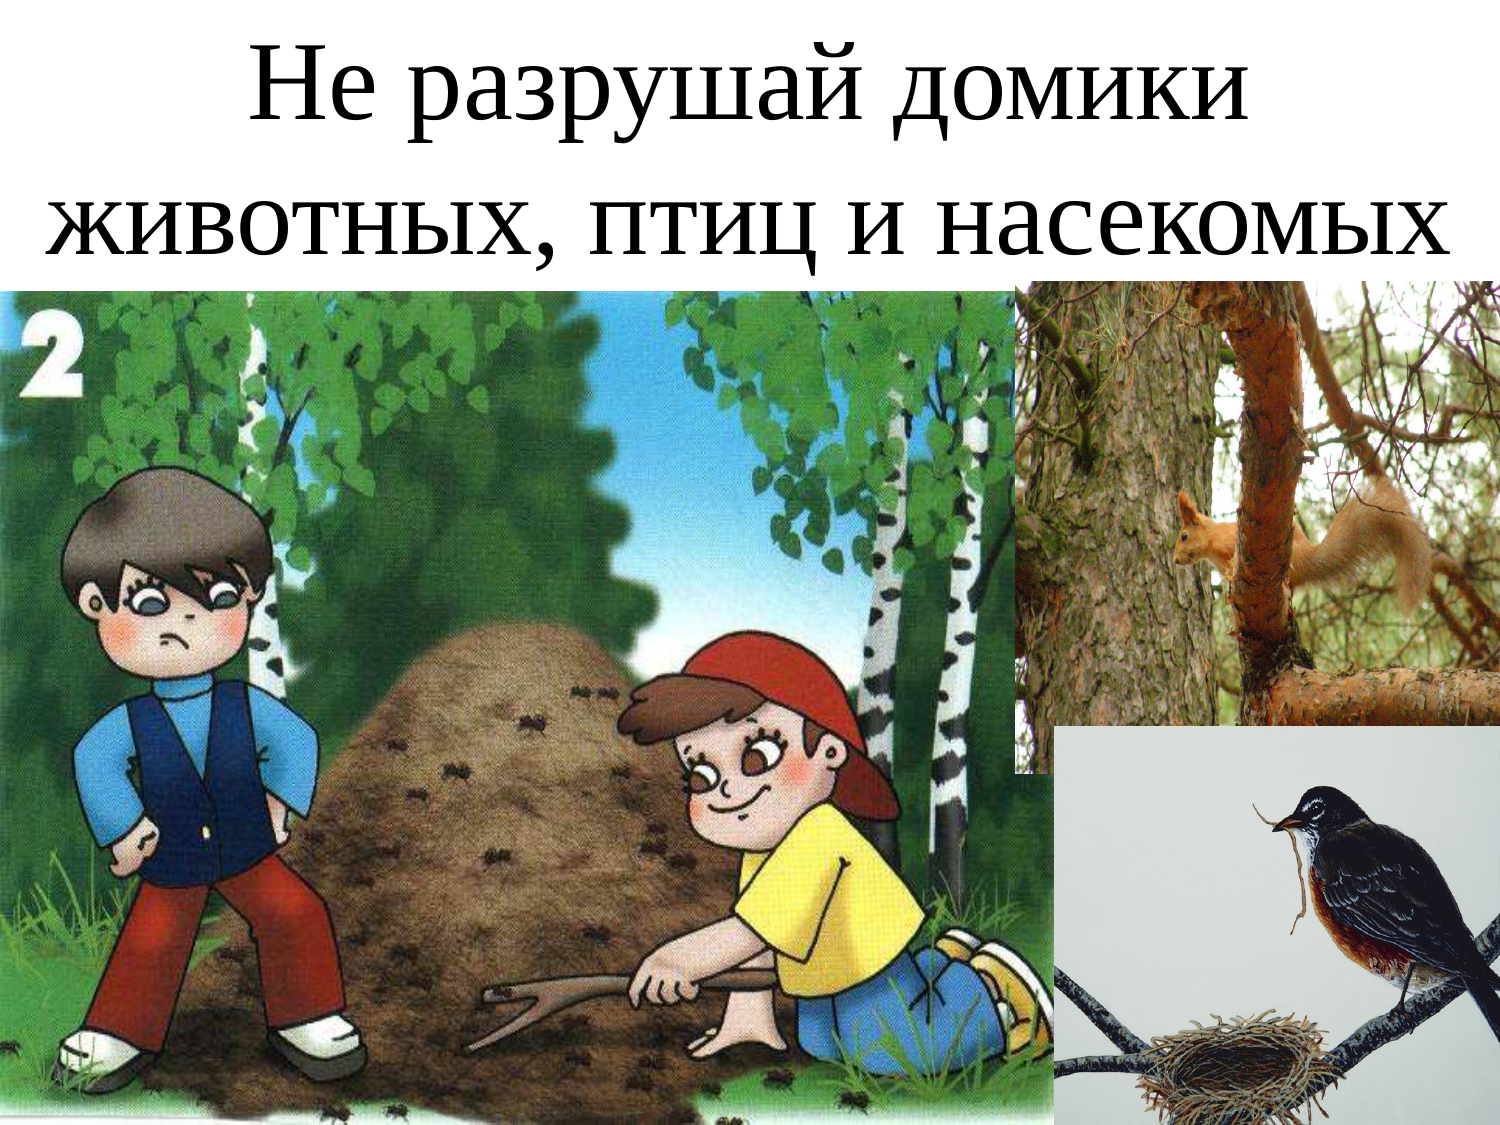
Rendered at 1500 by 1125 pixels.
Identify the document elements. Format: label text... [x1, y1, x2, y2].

picture [0, 281, 1500, 1125]
text_box Не разрушай домики животных, птиц и насекомых [0, 0, 1500, 285]
